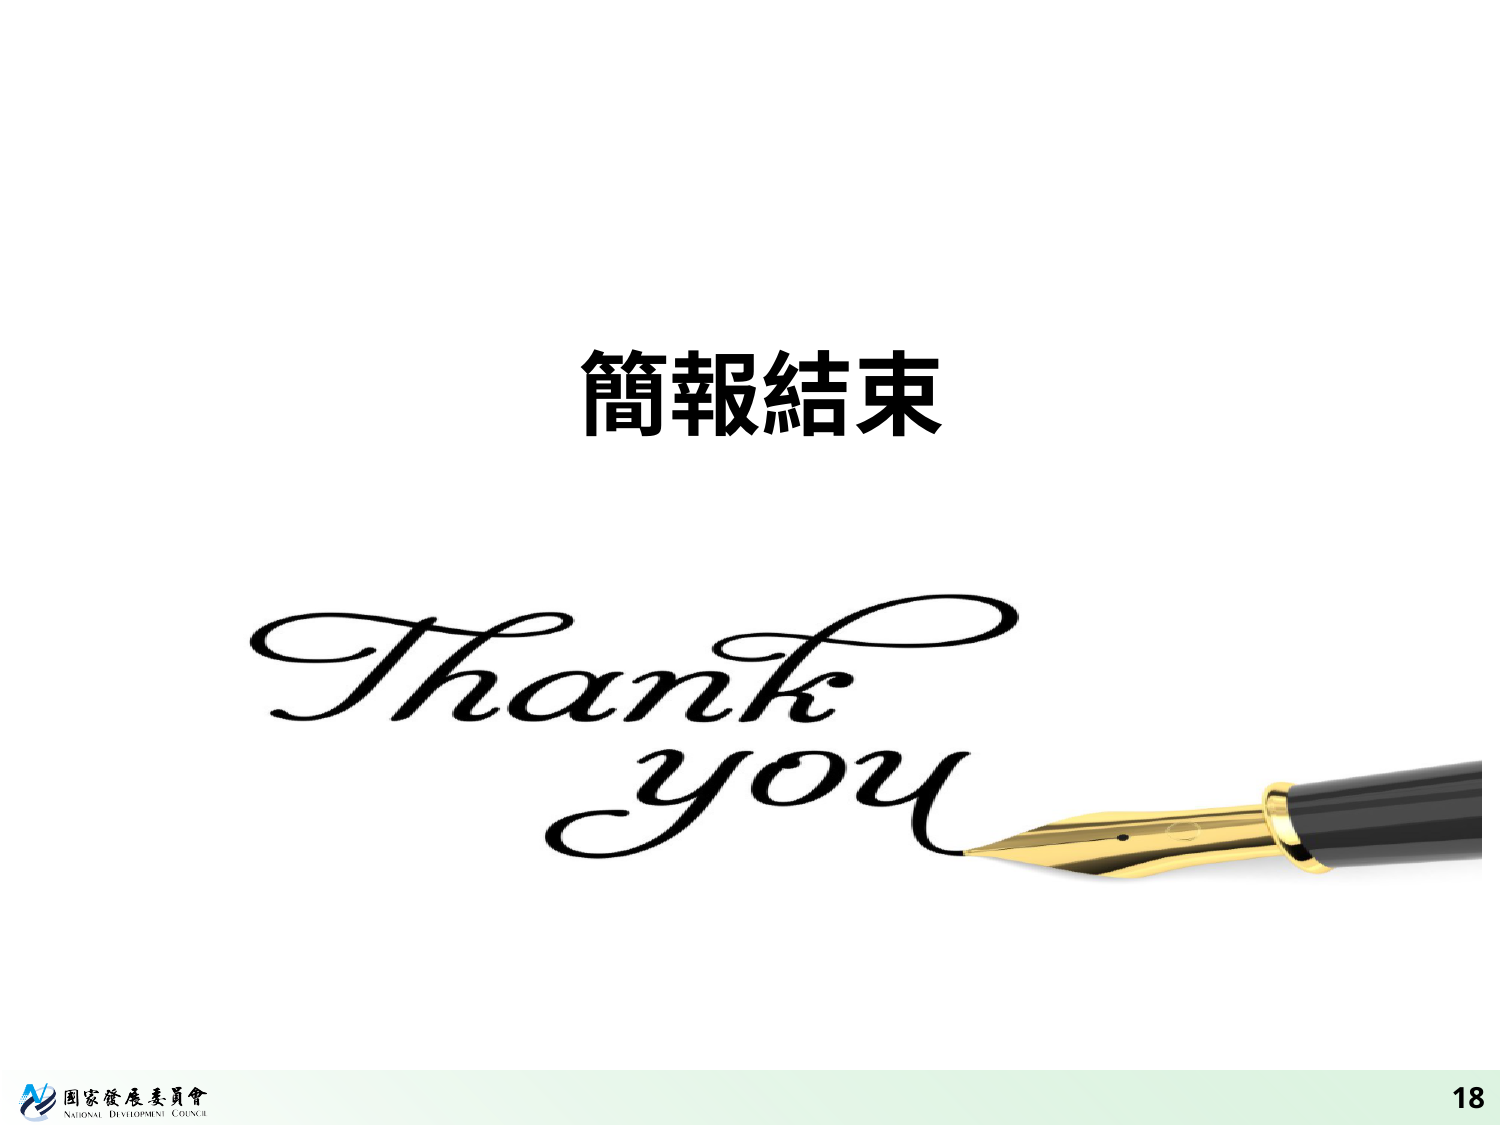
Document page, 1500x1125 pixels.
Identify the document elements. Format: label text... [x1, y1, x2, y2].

picture [12, 1074, 230, 1122]
text_box 簡報結束 [466, 329, 1058, 455]
picture [206, 582, 1493, 894]
